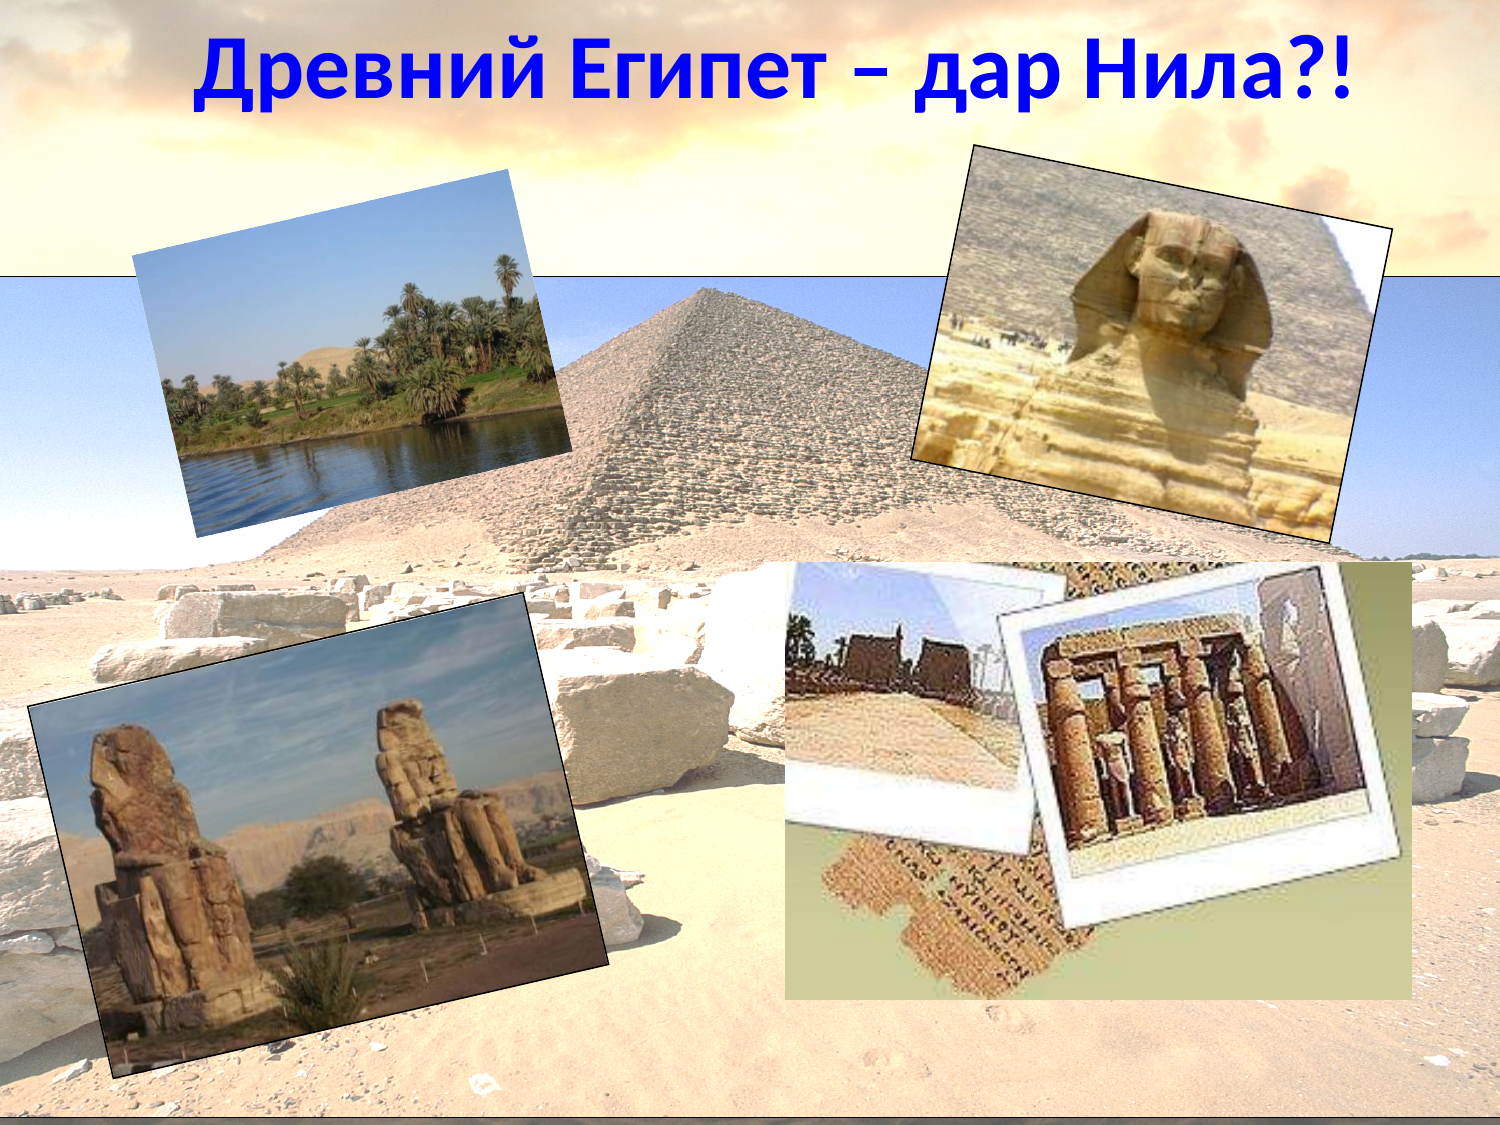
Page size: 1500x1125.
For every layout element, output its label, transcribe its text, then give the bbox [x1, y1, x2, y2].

picture [785, 562, 1412, 1000]
picture [28, 593, 608, 1078]
picture [131, 168, 573, 538]
picture [911, 145, 1392, 543]
text_box Древний Египет – дар Нила?! [53, 0, 1500, 125]
